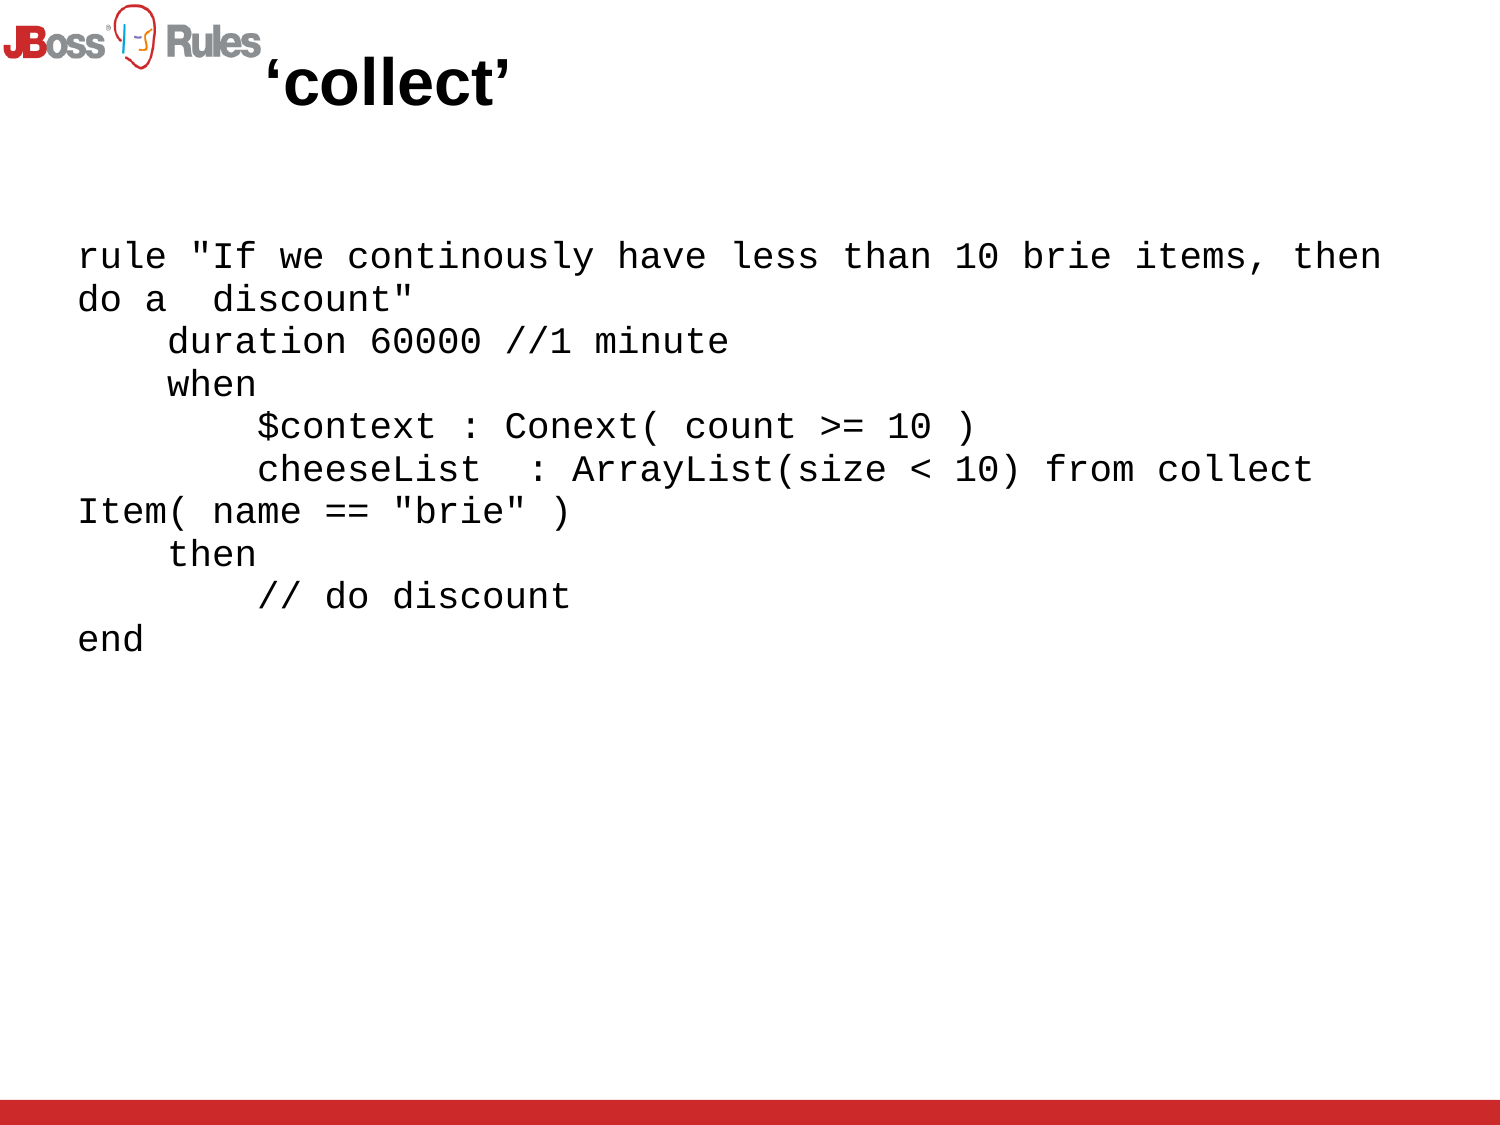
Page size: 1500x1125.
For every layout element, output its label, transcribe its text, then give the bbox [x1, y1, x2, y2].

text_box rule "If we continously have less than 10 brie items, then do a discount" duration 60000 //1 minute when $context : Conext( count >= 10 ) cheeseList : ArrayList(size < 10) from collect Item( name == "brie" ) then // do discount end [62, 187, 1463, 671]
title ‘collect’ [249, 37, 1450, 150]
picture [0, 0, 266, 73]
